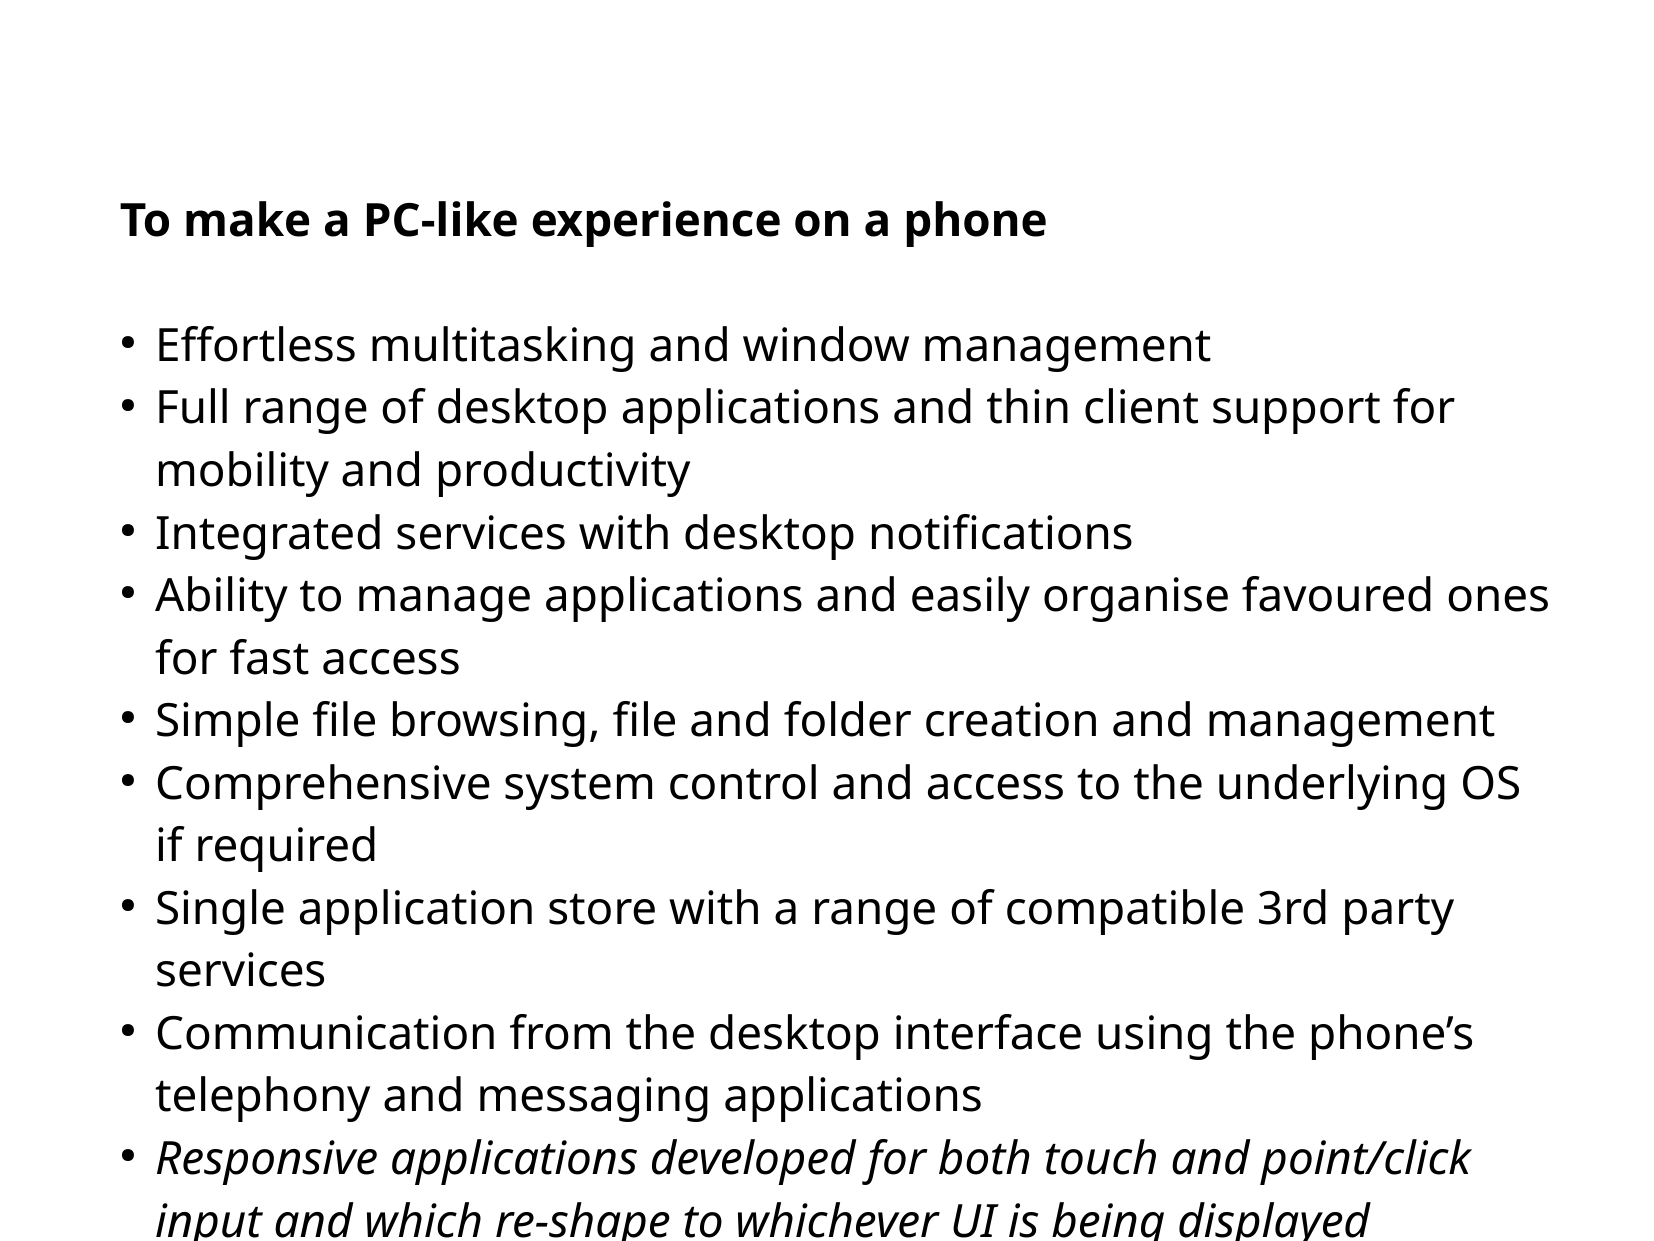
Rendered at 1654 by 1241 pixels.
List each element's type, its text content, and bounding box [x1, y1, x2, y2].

text_box To make a PC-like experience on a phone Effortless multitasking and window management Full range of desktop applications and thin client support for mobility and productivity Integrated services with desktop notifications Ability to manage applications and easily organise favoured ones for fast access Simple file browsing, file and folder creation and management Comprehensive system control and access to the underlying OS if required Single application store with a range of compatible 3rd party services Communication from the desktop interface using the phone’s telephony and messaging applications Responsive applications developed for both touch and point/click input and which re-shape to whichever UI is being displayed [105, 180, 1576, 1122]
